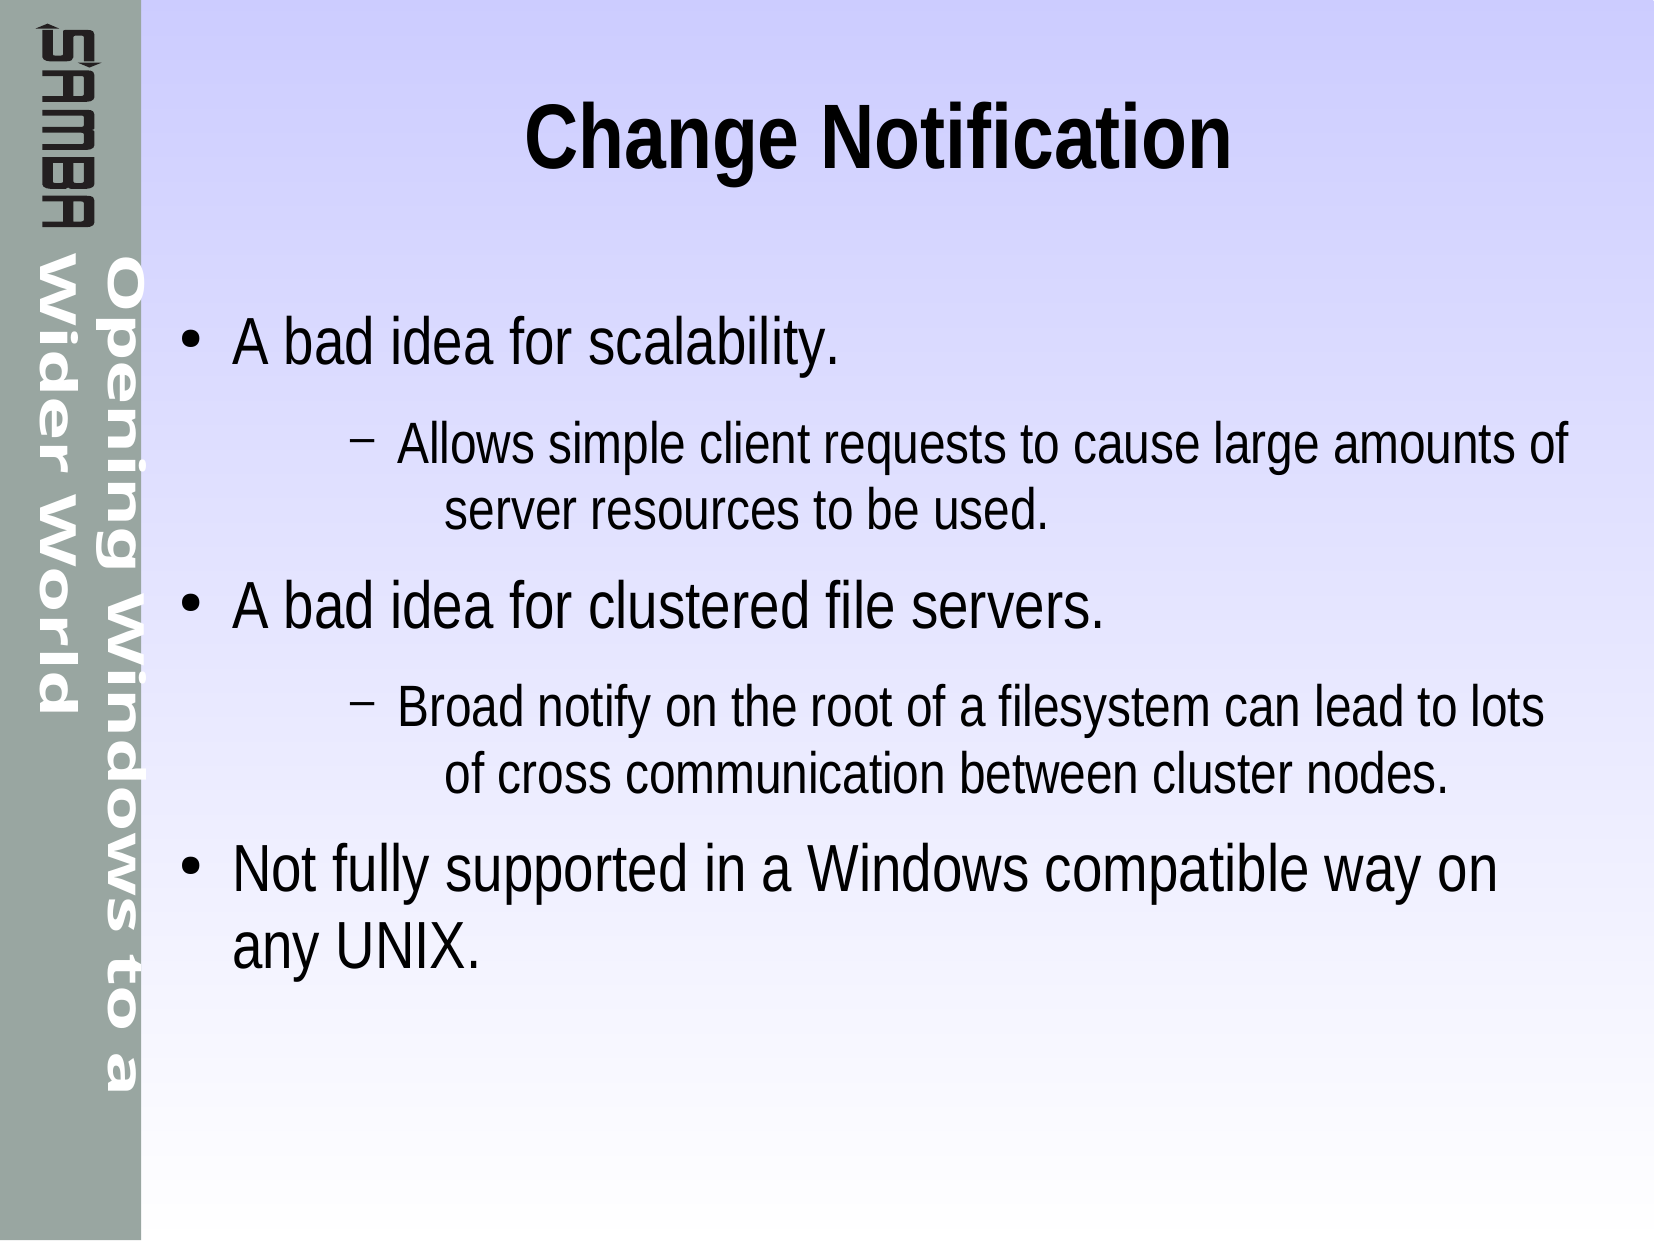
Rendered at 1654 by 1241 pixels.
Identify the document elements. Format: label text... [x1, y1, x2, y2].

title Change Notification [173, 31, 1586, 239]
list A bad idea for scalability. Allows simple client requests to cause large amounts of server resources to be used. A bad idea for clustered file servers. Broad notify on the root of a filesystem can lead to lots of cross communication between cluster nodes. Not fully supported in a Windows compatible way on any UNIX. [161, 302, 1574, 1211]
